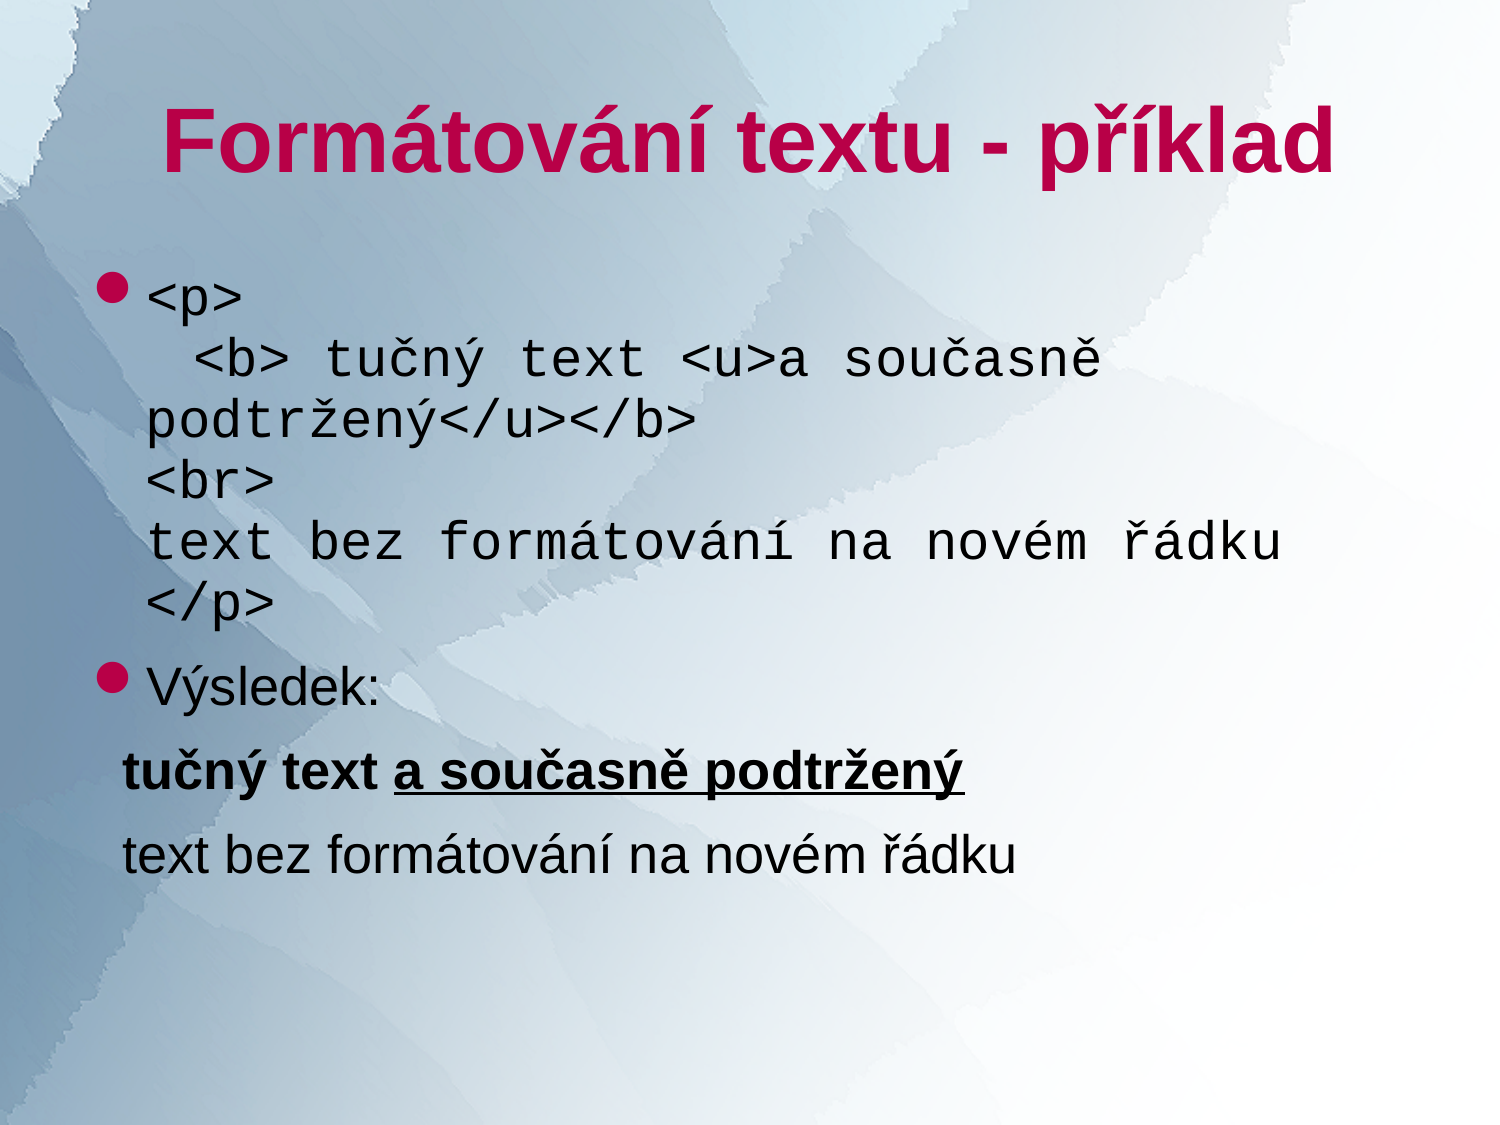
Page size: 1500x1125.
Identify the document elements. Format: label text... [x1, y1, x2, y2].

picture [0, 0, 1500, 1125]
text_box <p> <b> tučný text <u>a současně podtržený</u></b> <br> text bez formátování na novém řádku </p> Výsledek: tučný text a současně podtržený text bez formátování na novém řádku [75, 263, 1426, 991]
text_box Formátování textu - příklad [75, 52, 1426, 226]
